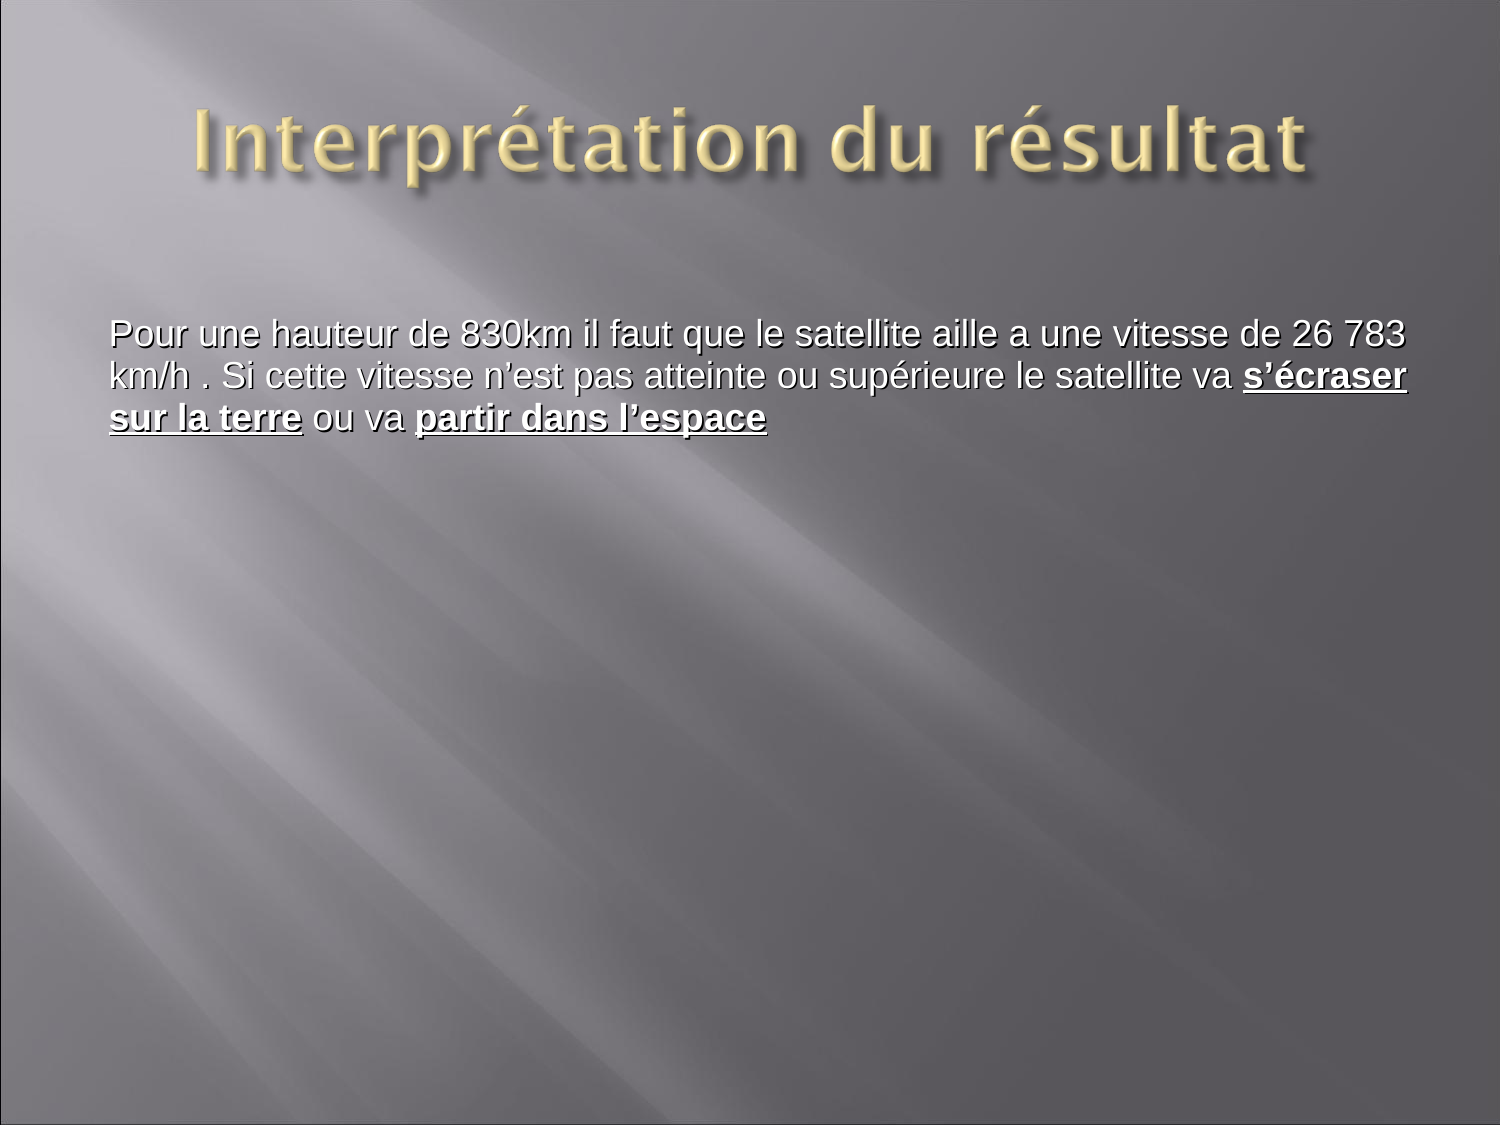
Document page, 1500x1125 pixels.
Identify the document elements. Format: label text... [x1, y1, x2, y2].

picture [0, 0, 1500, 1125]
text_box Pour une hauteur de 830km il faut que le satellite aille a une vitesse de 26 783 km/h . Si cette vitesse n’est pas atteinte ou supérieure le satellite va s’écraser sur la terre ou va partir dans l’espace [93, 304, 1430, 447]
text_box [73, 43, 1427, 235]
